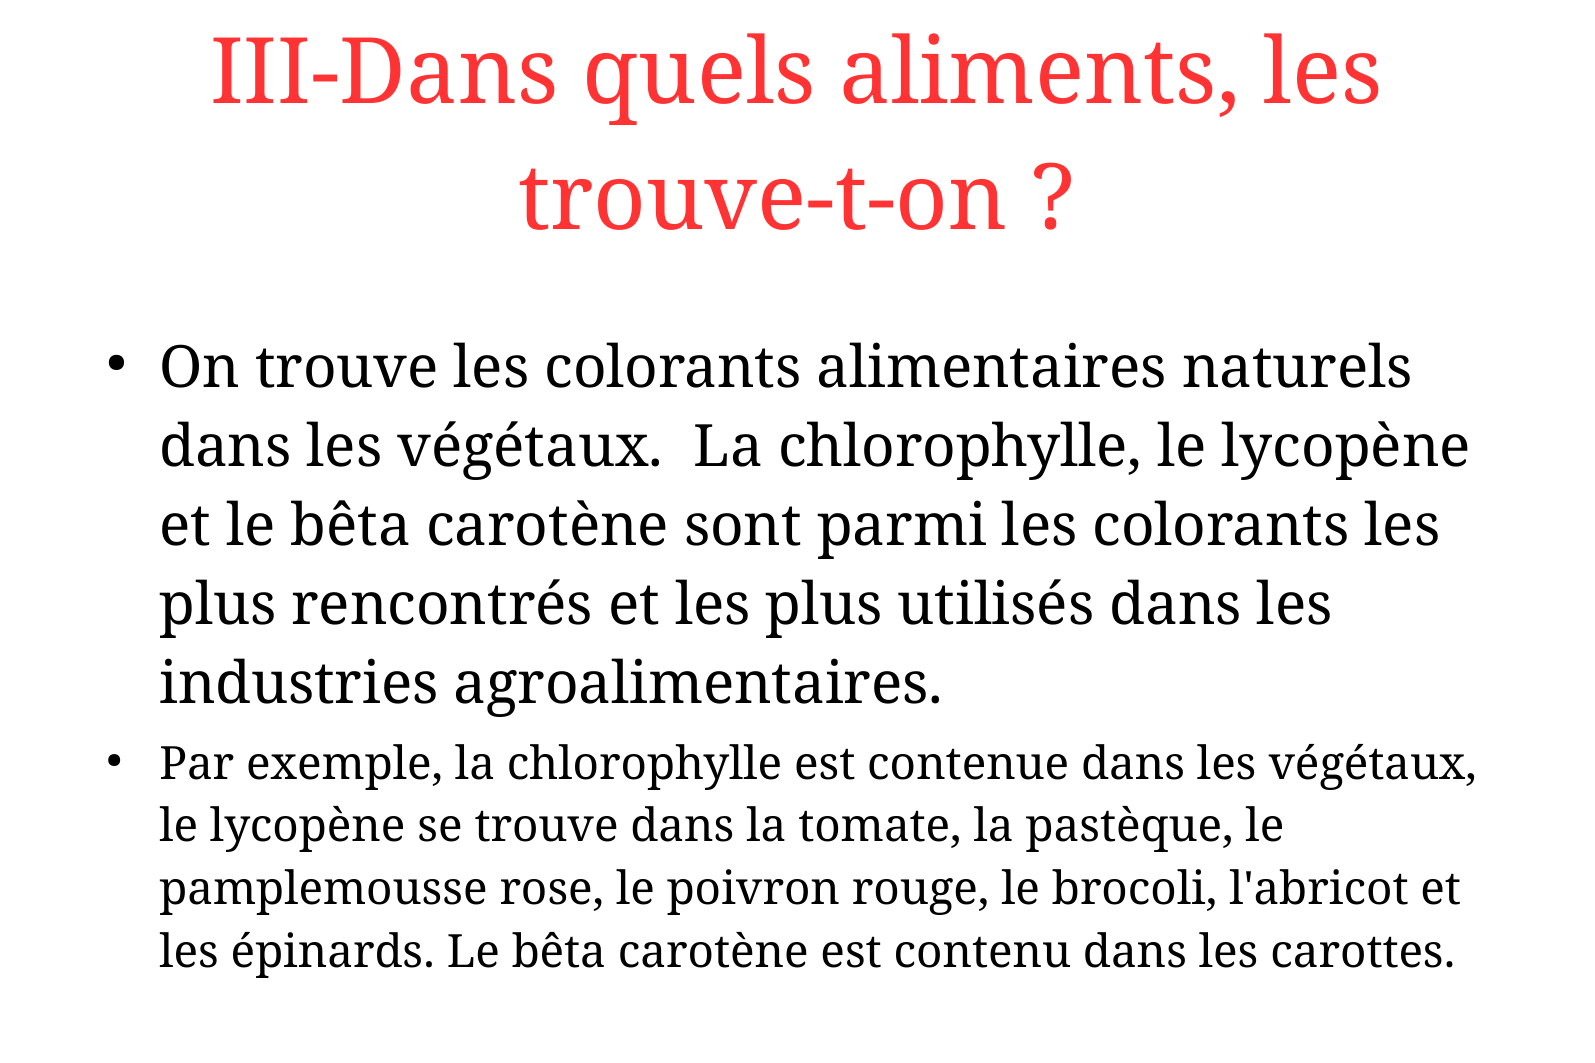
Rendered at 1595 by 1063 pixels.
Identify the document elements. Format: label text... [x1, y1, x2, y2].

list On trouve les colorants alimentaires naturels dans les végétaux. La chlorophylle, le lycopène et le bêta carotène sont parmi les colorants les plus rencontrés et les plus utilisés dans les industries agroalimentaires. [88, 324, 1506, 649]
list Par exemple, la chlorophylle est contenue dans les végétaux, le lycopène se trouve dans la tomate, la pastèque, le pamplemousse rose, le poivron rouge, le brocoli, l'abricot et les épinards. Le bêta carotène est contenu dans les carottes. [88, 649, 1506, 975]
title III-Dans quels aliments, les trouve-t-on ? [79, 26, 1515, 236]
